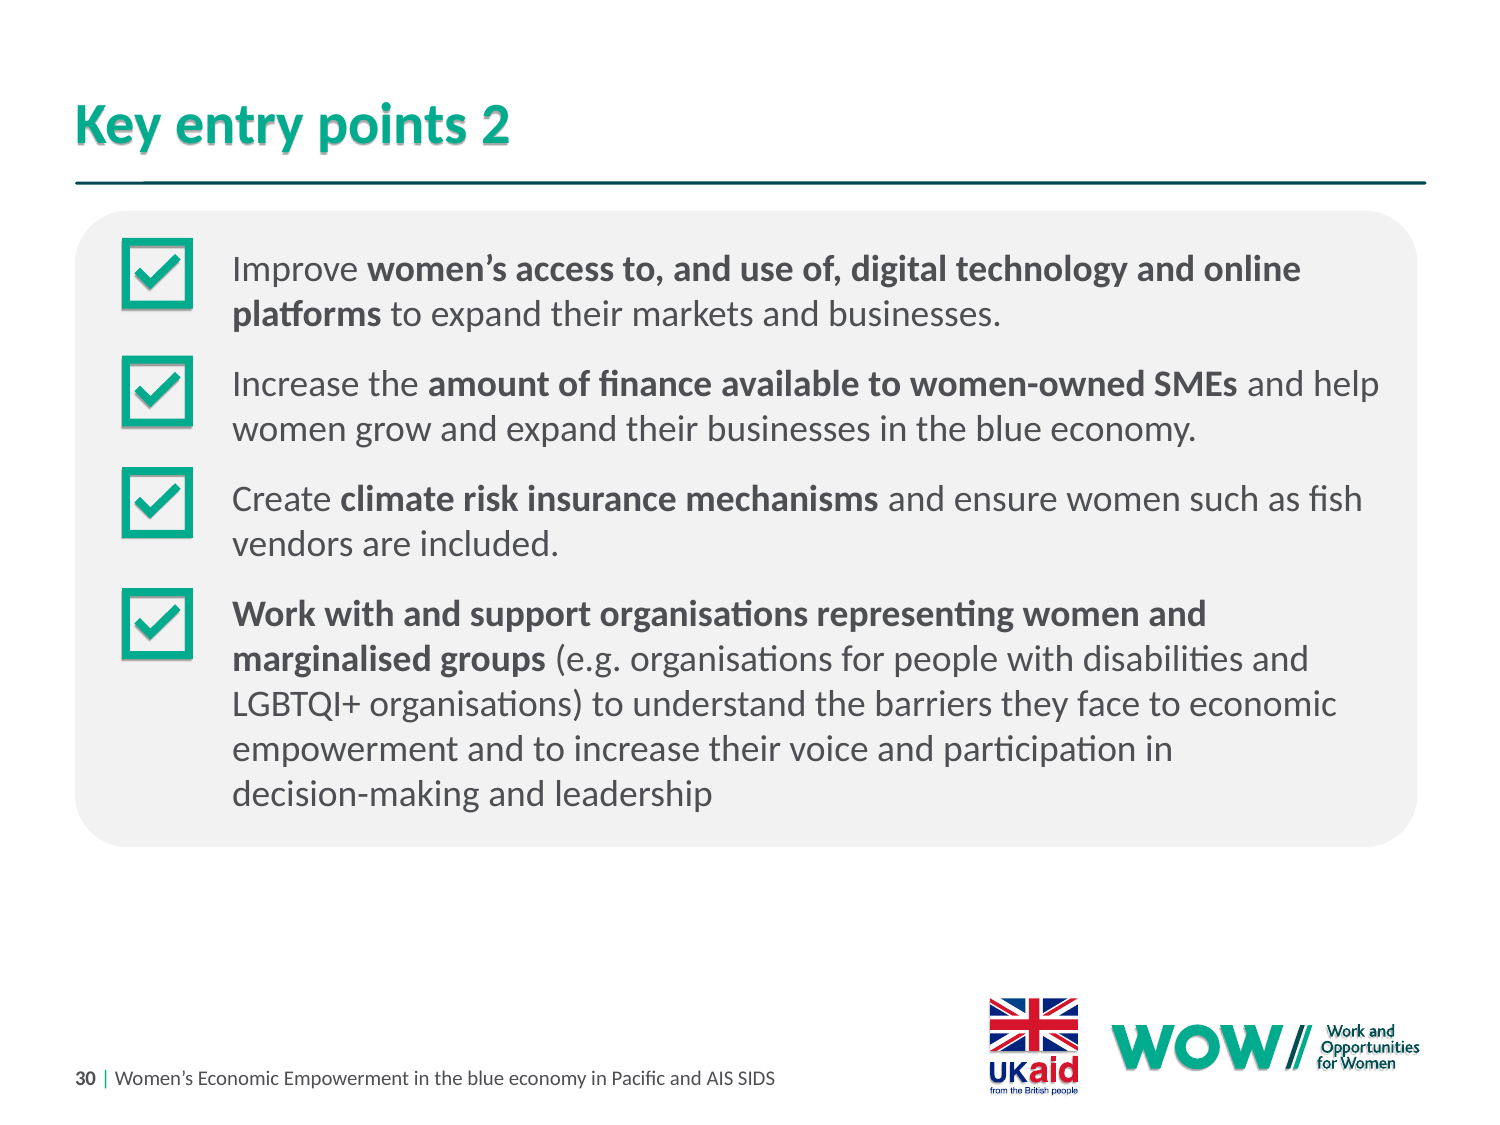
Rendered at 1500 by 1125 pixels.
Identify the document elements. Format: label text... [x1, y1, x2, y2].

text_box Improve women’s access to, and use of, digital technology and online platforms to expand their markets and businesses. Increase the amount of finance available to women-owned SMEs and help women grow and expand their businesses in the blue economy. Create climate risk insurance mechanisms and ensure women such as fish vendors are included. Work with and support organisations representing women and marginalised groups (e.g. organisations for people with disabilities and LGBTQI+ organisations) to understand the barriers they face to economic empowerment and to increase their voice and participation in decision-making and leadership [75, 210, 1418, 848]
picture [93, 209, 222, 688]
title Key entry points 2 [75, 41, 1424, 156]
text_box 30 | Women’s Economic Empowerment in the blue economy in Pacific and AIS SIDS [75, 1032, 852, 1093]
